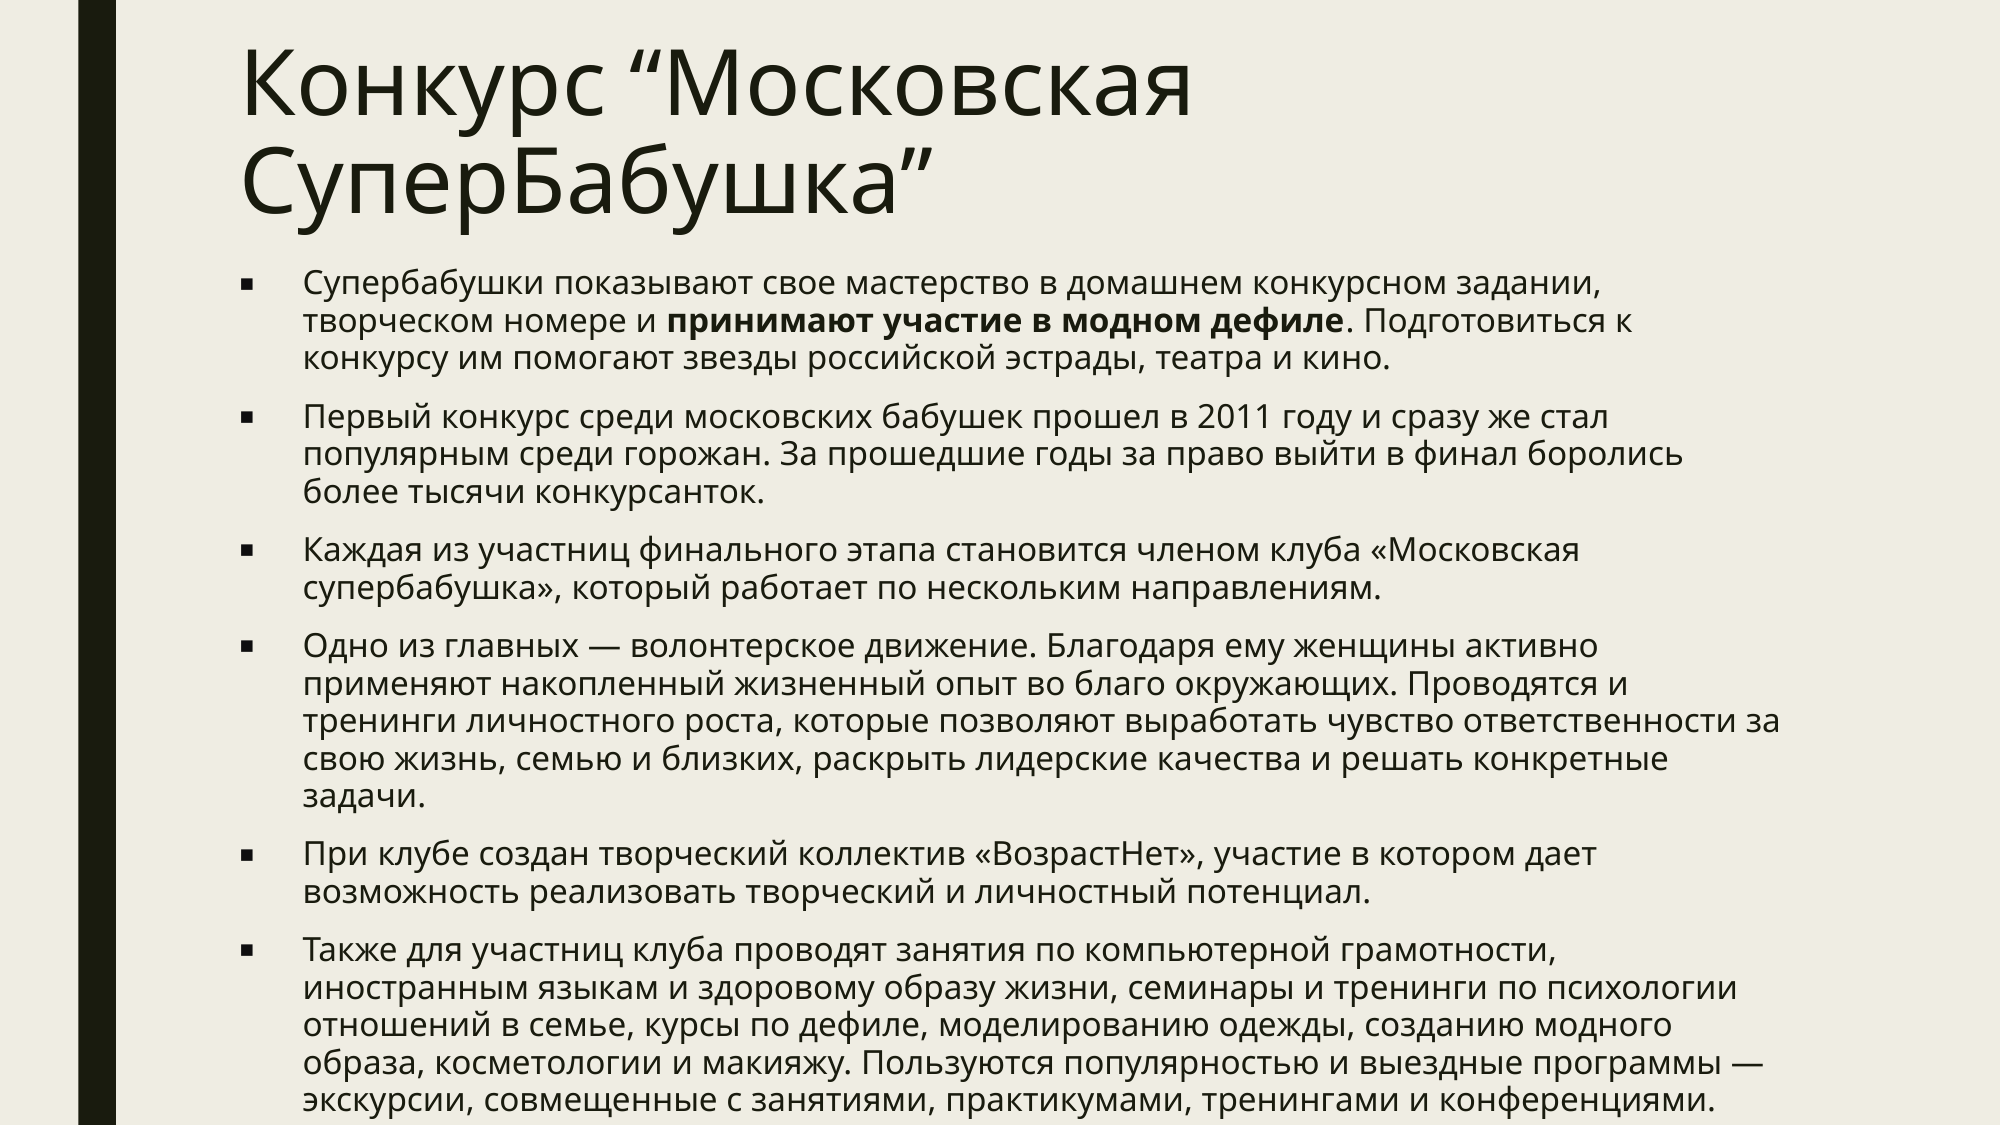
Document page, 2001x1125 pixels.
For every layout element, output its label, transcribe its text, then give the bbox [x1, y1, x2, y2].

title Конкурс “Московская СуперБабушка” [225, 29, 1800, 257]
list Супербабушки показывают свое мастерство в домашнем конкурсном задании, творческом номере и принимают участие в модном дефиле. Подготовиться к конкурсу им помогают звезды российской эстрады, театра и кино. Первый конкурс среди московских бабушек прошел в 2011 году и сразу же стал популярным среди горожан. За прошедшие годы за право выйти в финал боролись более тысячи конкурсанток. Каждая из участниц финального этапа становится членом клуба «Московская супербабушка», который работает по нескольким направлениям. Одно из главных — волонтерское движение. Благодаря ему женщины активно применяют накопленный жизненный опыт во благо окружающих. Проводятся и тренинги личностного роста, которые позволяют выработать чувство ответственности за свою жизнь, семью и близких, раскрыть лидерские качества и решать конкретные задачи. При клубе создан творческий коллектив «ВозрастНет», участие в котором дает возможность реализовать творческий и личностный потенциал. Также для участниц клуба проводят занятия по компьютерной грамотности, иностранным языкам и здоровому образу жизни, семинары и тренинги по психологии отношений в семье, курсы по дефиле, моделированию одежды, созданию модного образа, косметологии и макияжу. Пользуются популярностью и выездные программы — экскурсии, совмещенные с занятиями, практикумами, тренингами и конференциями. [225, 257, 1800, 1108]
